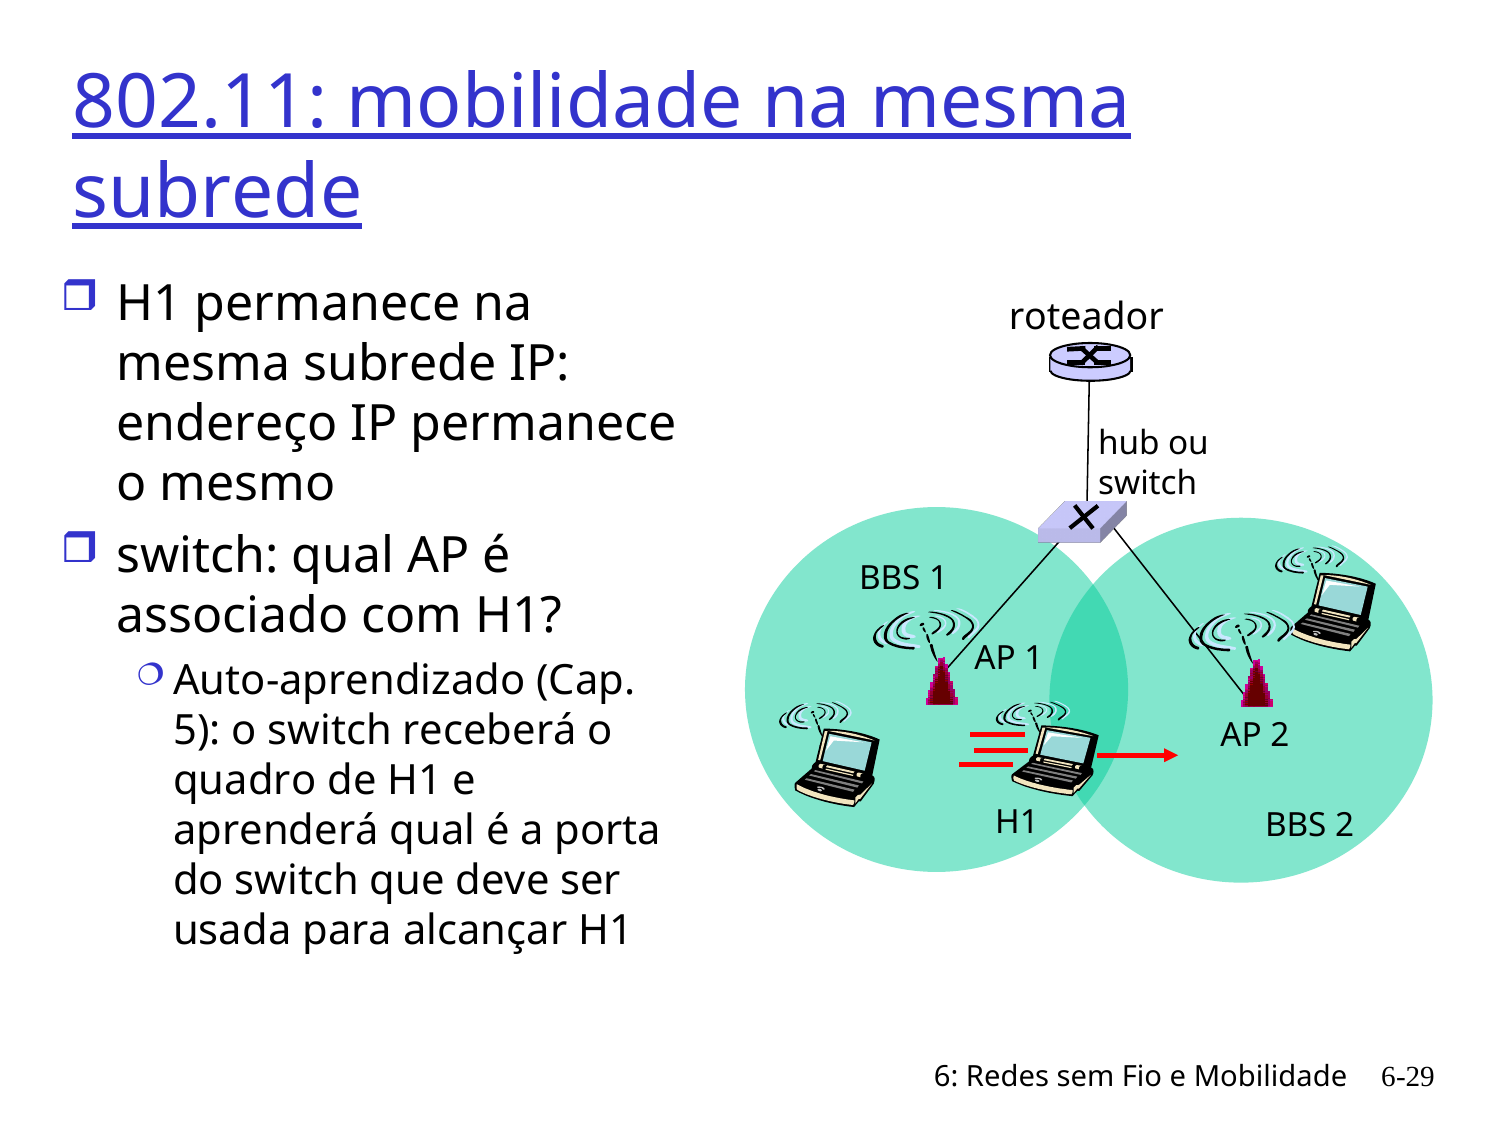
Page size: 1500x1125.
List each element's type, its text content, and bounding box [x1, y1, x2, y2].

text_box hub ou switch [1083, 413, 1087, 501]
text_box 6: Redes sem Fio e Mobilidade [728, 1050, 1339, 1125]
picture [1274, 617, 1287, 639]
text_box BBS 1 [844, 548, 964, 604]
text_box 6-<number> [1339, 1050, 1451, 1125]
text_box H1 [980, 792, 1054, 849]
text_box hub ou switch [1088, 413, 1233, 510]
text_box H1 permanece na mesma subrede IP: endereço IP permanece o mesmo switch: qual AP é associado com H1? Auto-aprendizado (Cap. 5): o switch receberá o quadro de H1 e aprenderá qual é a porta do switch que deve ser usada para alcançar H1 [45, 262, 698, 1026]
text_box roteador [993, 284, 1179, 346]
text_box 802.11: mobilidade na mesma subrede [57, 45, 1333, 183]
text_box [1086, 346, 1094, 351]
text_box [744, 507, 1433, 883]
picture [778, 700, 880, 808]
text_box BBS 2 [1250, 795, 1370, 851]
text_box [1050, 346, 1131, 381]
text_box AP 2 [1205, 705, 1305, 761]
picture [1274, 612, 1289, 623]
picture [1274, 544, 1370, 617]
picture [995, 699, 1099, 797]
chart [1289, 572, 1376, 652]
text_box AP 1 [959, 628, 1059, 684]
picture [1241, 659, 1273, 707]
picture [926, 657, 958, 705]
